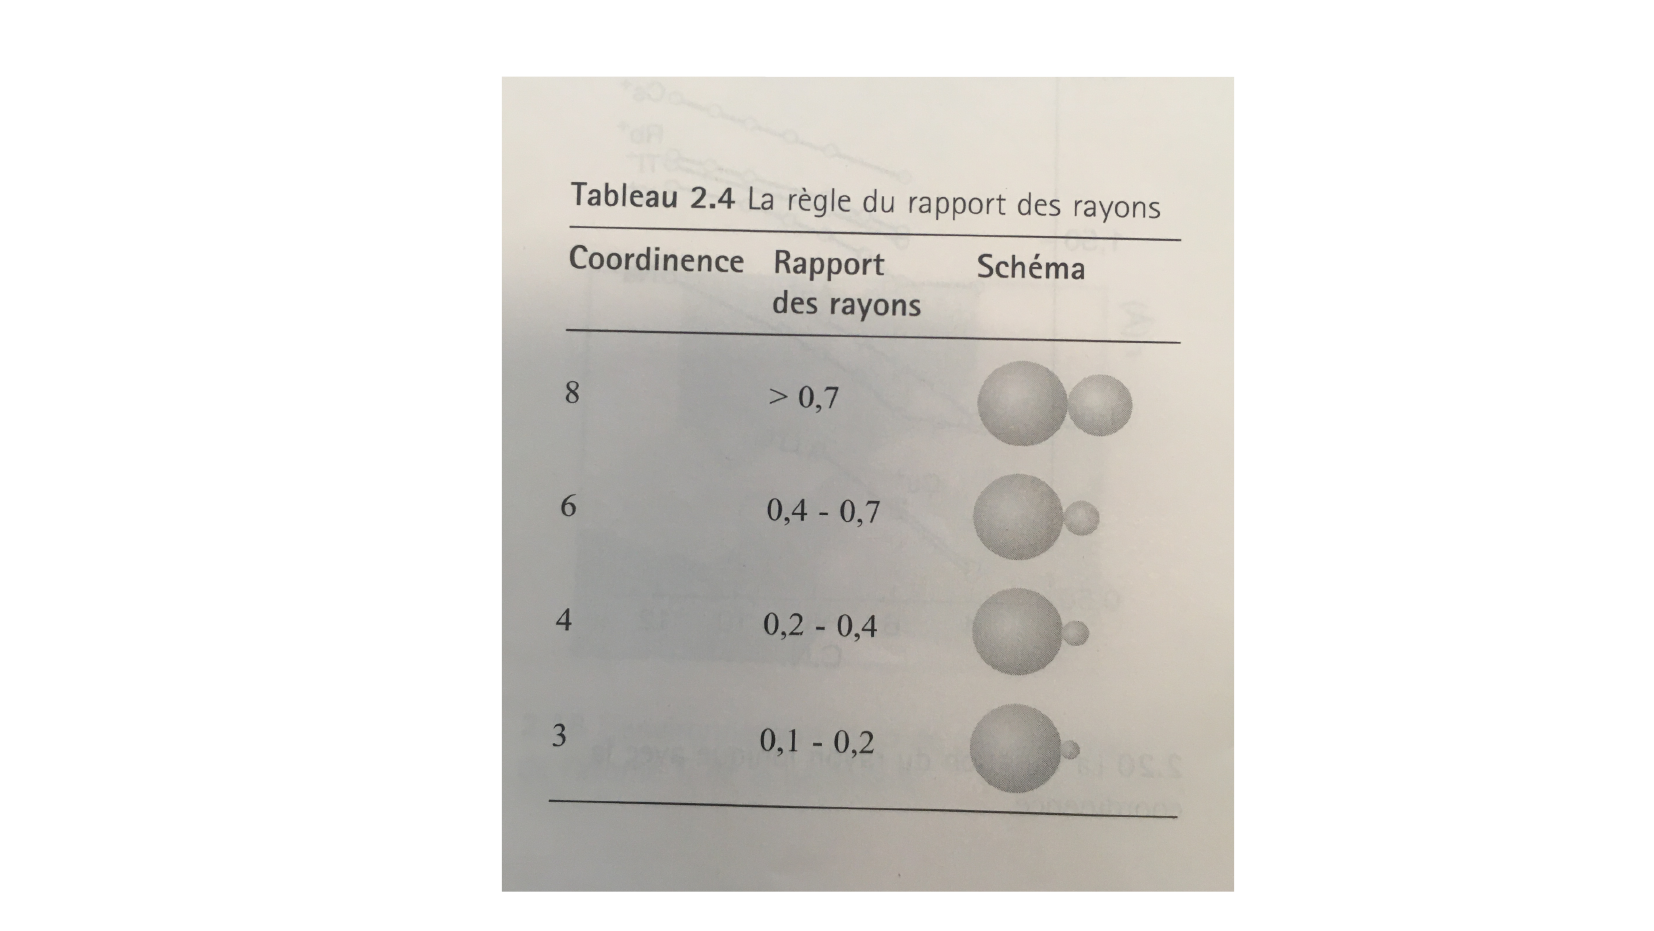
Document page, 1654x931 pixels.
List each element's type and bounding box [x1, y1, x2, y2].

picture [501, 76, 1235, 892]
